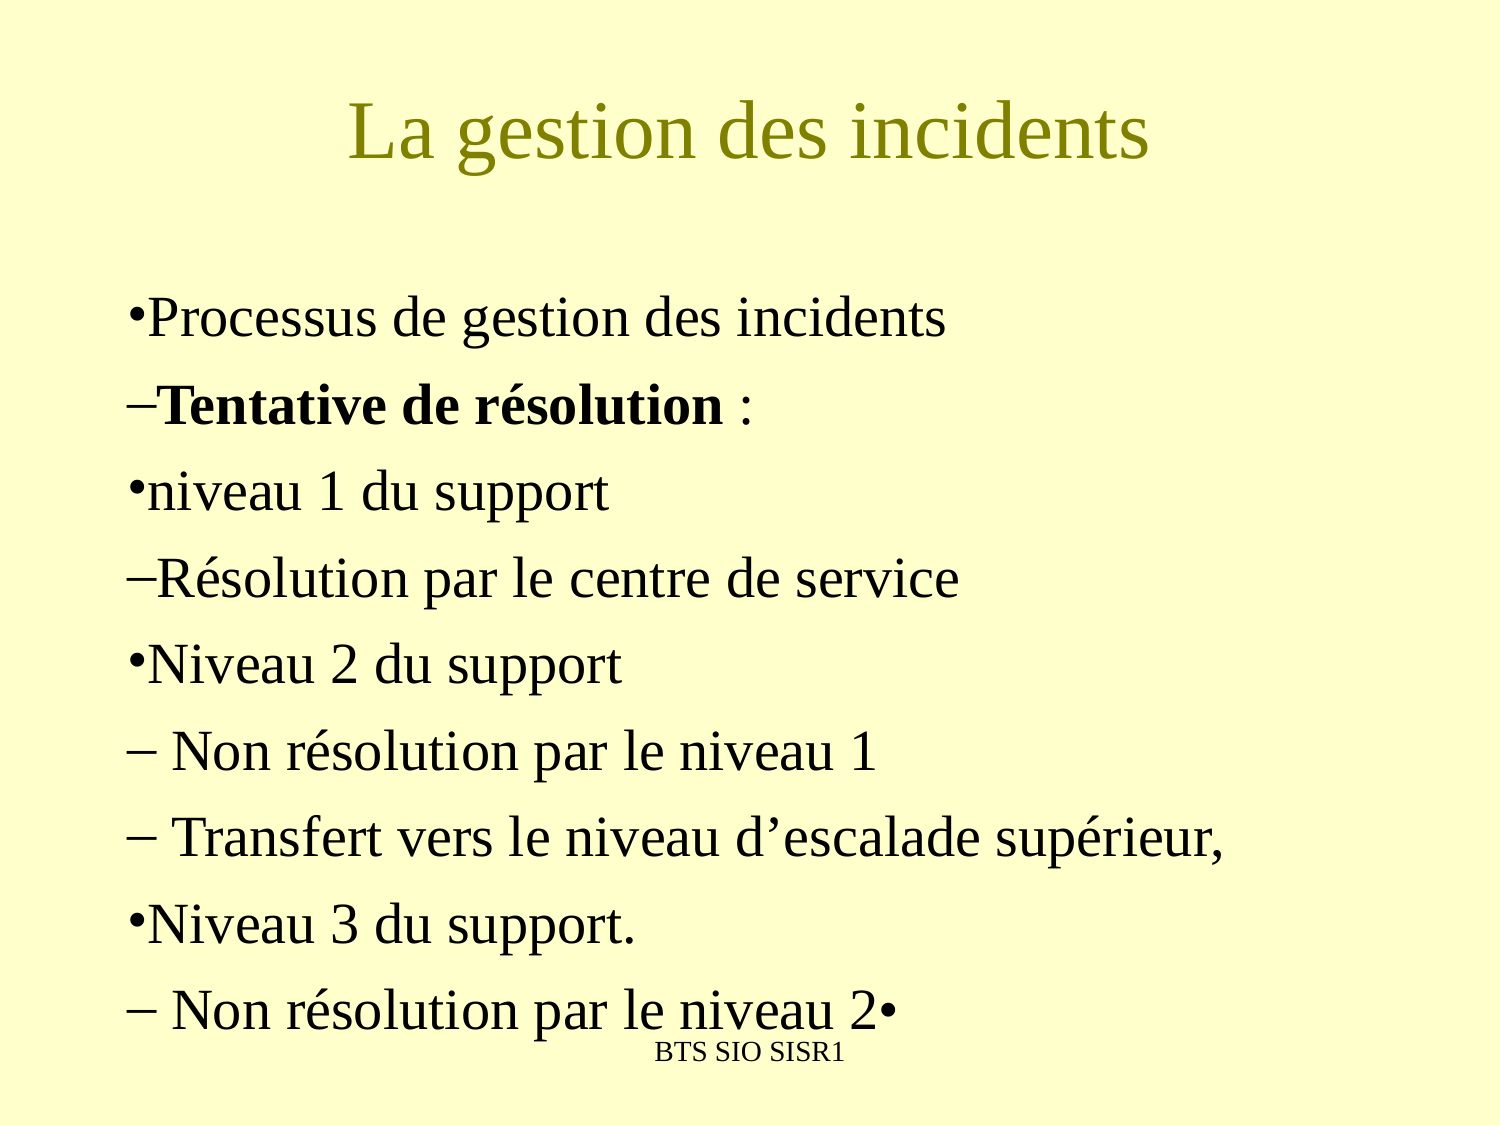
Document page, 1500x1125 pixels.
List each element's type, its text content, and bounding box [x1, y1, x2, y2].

list Processus de gestion des incidents Tentative de résolution : niveau 1 du support Résolution par le centre de service Niveau 2 du support Non résolution par le niveau 1 Transfert vers le niveau d’escalade supérieur, Niveau 3 du support. Non résolution par le niveau 2• [112, 278, 1388, 1044]
text_box BTS SIO SISR1 [512, 1044, 988, 1101]
